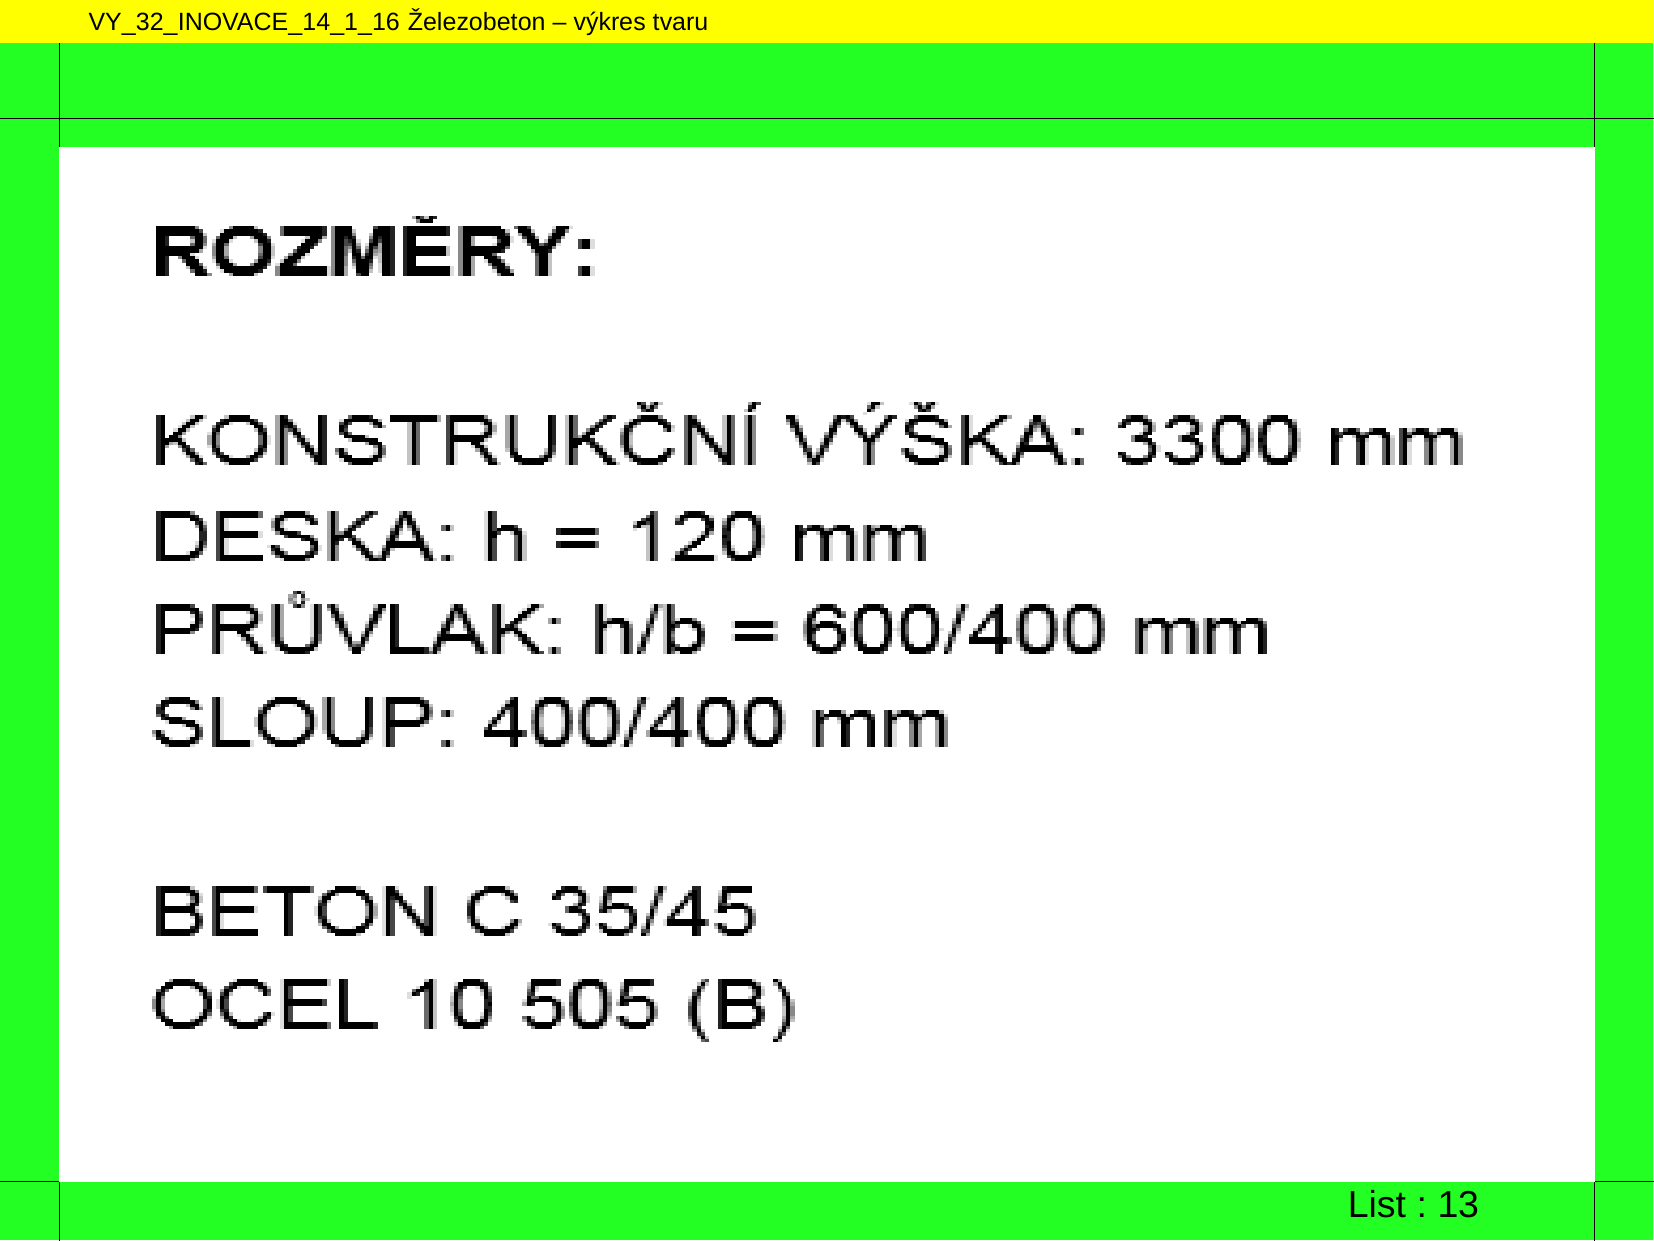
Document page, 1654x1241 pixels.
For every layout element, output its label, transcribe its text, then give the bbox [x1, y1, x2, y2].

text_box List : <číslo> [1357, 1176, 1599, 1241]
text_box VY_32_INOVACE_14_1_16 Železobeton – výkres tvaru [0, 0, 1654, 43]
picture [59, 147, 1595, 1182]
